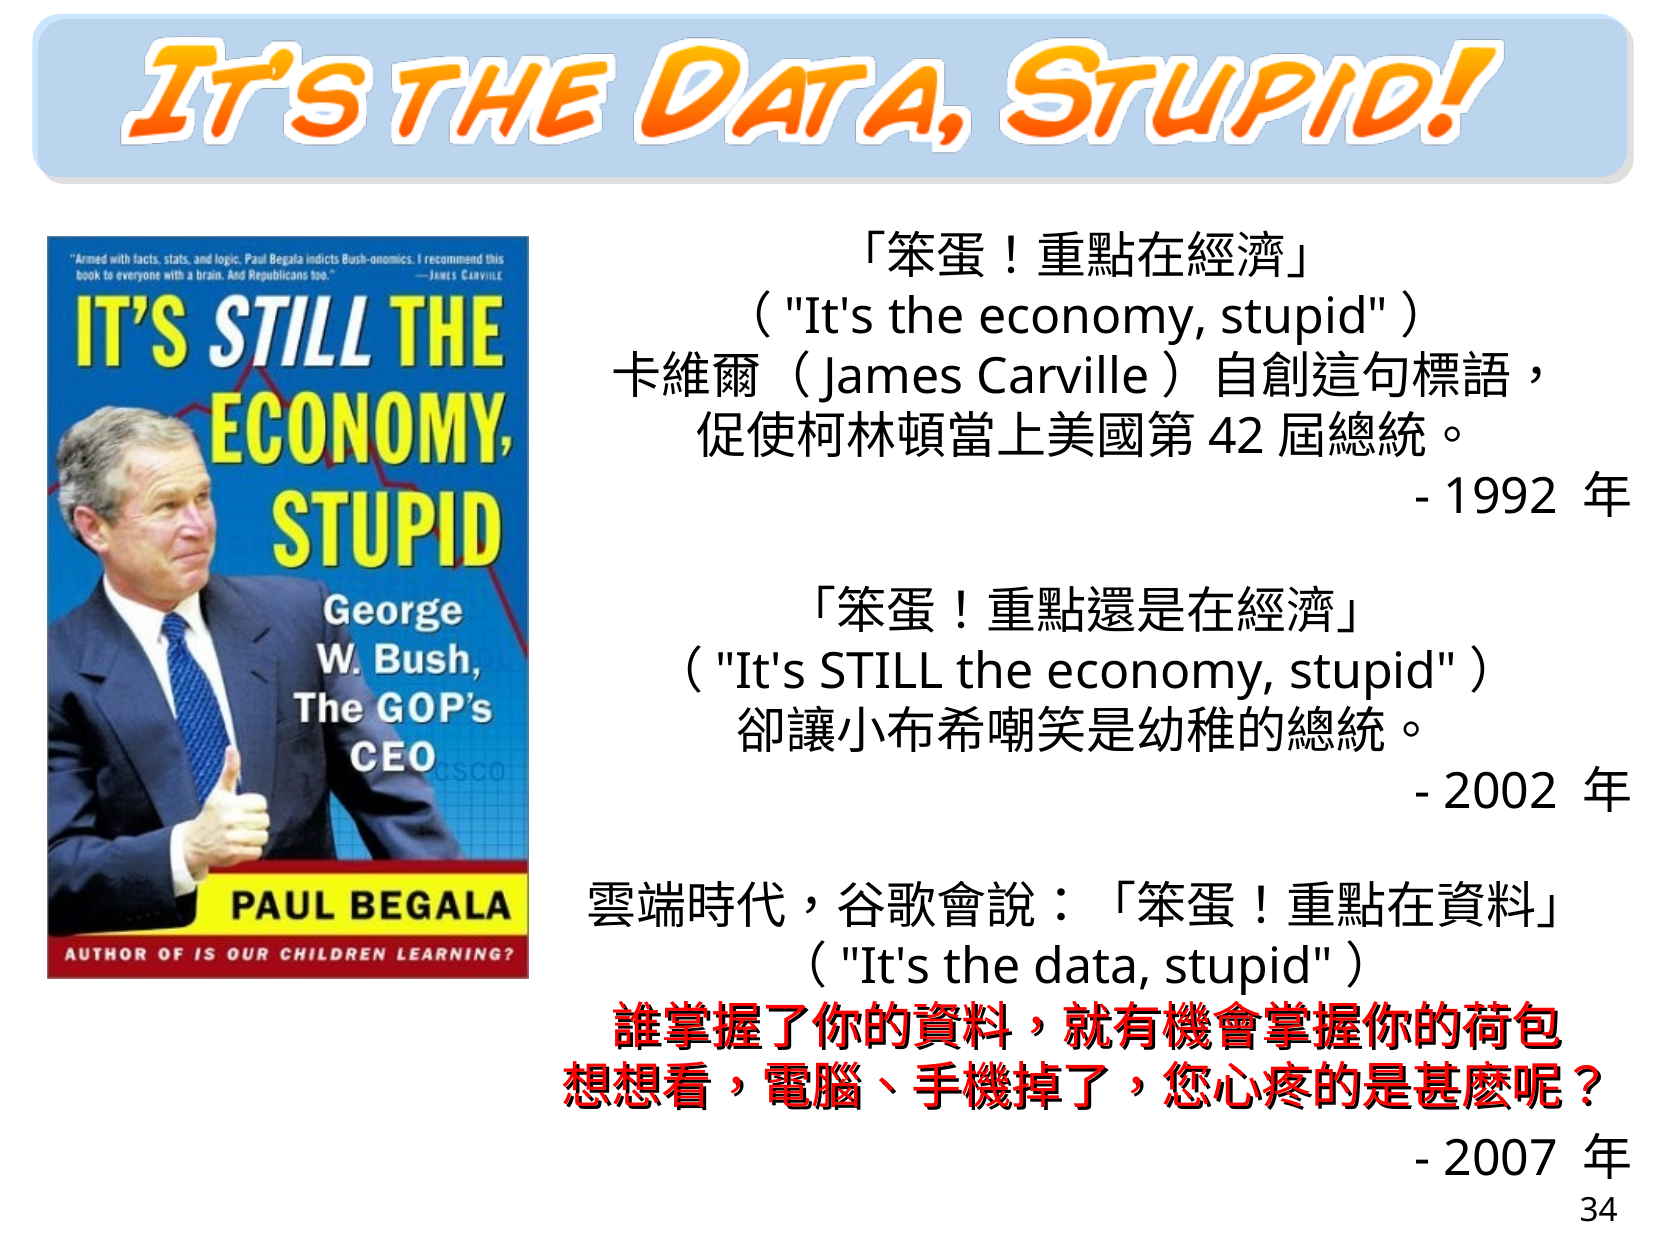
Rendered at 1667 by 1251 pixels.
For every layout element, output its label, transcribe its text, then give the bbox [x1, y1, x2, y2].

text_box [32, 13, 1628, 178]
picture [47, 236, 529, 979]
picture [521, 752, 525, 764]
text_box 雲端時代，谷歌會說：「笨蛋！重點在資料」 （"It's the data, stupid"） 誰掌握了你的資料，就有機會掌握你的荷包 想想看，電腦、手機掉了，您心疼的是甚麽呢？ - 2007 年 [525, 865, 1648, 1193]
text_box 「笨蛋！重點在經濟」 （"It's the economy, stupid"） 卡維爾（James Carville）自創這句標語， 促使柯林頓當上美國第42屆總統。 - 1992 年 [525, 216, 1648, 542]
picture [118, 35, 1508, 161]
text_box 「笨蛋！重點還是在經濟」 （"It's STILL the economy, stupid"） 卻讓小布希嘲笑是幼稚的總統。 - 2002 年 [525, 570, 1648, 837]
